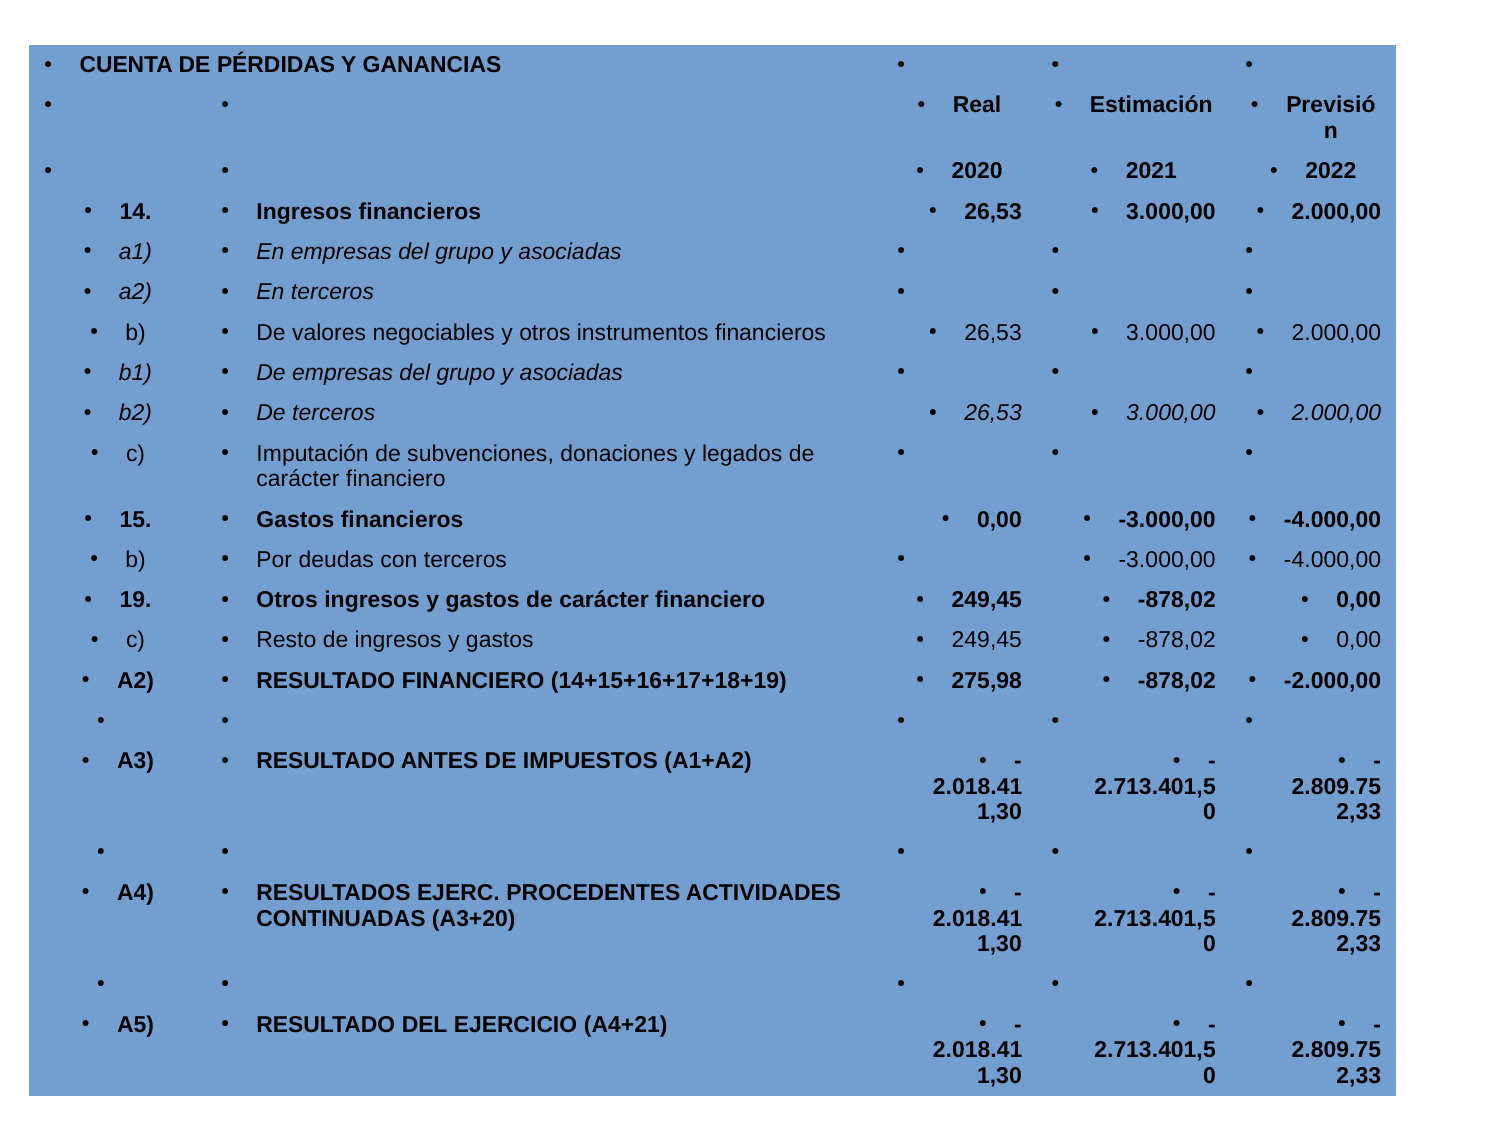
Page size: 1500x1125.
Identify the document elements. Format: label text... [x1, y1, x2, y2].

table_cell [1037, 352, 1231, 393]
table_cell b) [29, 312, 206, 352]
table_cell -2.713.401,50 [1037, 741, 1231, 832]
table_cell [1037, 832, 1231, 873]
table_cell -3.000,00 [1037, 539, 1231, 580]
table_cell 26,53 [882, 312, 1037, 352]
table_cell 2.000,00 [1231, 191, 1396, 231]
table_cell Por deudas con terceros [206, 539, 882, 580]
table_cell [29, 701, 206, 741]
table_cell 14. [29, 191, 206, 231]
table_cell [882, 539, 1037, 580]
table_cell A5) [29, 1004, 206, 1096]
table_header CUENTA DE PÉRDIDAS Y GANANCIAS [29, 45, 882, 85]
table_cell A3) [29, 741, 206, 832]
table_cell [1037, 701, 1231, 741]
table_cell 26,53 [882, 191, 1037, 231]
table_cell De valores negociables y otros instrumentos financieros [206, 312, 882, 352]
table_cell c) [29, 620, 206, 660]
table_cell [206, 151, 882, 191]
table_cell 0,00 [1231, 580, 1396, 620]
table_cell De terceros [206, 393, 882, 433]
table_cell 249,45 [882, 580, 1037, 620]
table_cell [882, 231, 1037, 272]
table_cell [29, 832, 206, 873]
table_cell [29, 151, 206, 191]
table_cell [1231, 832, 1396, 873]
table_cell [882, 352, 1037, 393]
table_header [1231, 45, 1396, 85]
table_cell Resto de ingresos y gastos [206, 620, 882, 660]
table_cell b2) [29, 393, 206, 433]
table_cell 3.000,00 [1037, 312, 1231, 352]
table_cell [206, 85, 882, 151]
table_cell 19. [29, 580, 206, 620]
table_cell [1037, 964, 1231, 1004]
table_cell [1231, 964, 1396, 1004]
table_cell 3.000,00 [1037, 191, 1231, 231]
table_cell a2) [29, 272, 206, 312]
table_cell -2.018.411,30 [882, 873, 1037, 964]
table_cell -2.713.401,50 [1037, 1004, 1231, 1096]
table_cell [882, 832, 1037, 873]
table_cell Real [882, 85, 1037, 151]
table_cell a1) [29, 231, 206, 272]
table_cell [1037, 433, 1231, 499]
table_header [882, 45, 1037, 85]
table_cell 2.000,00 [1231, 393, 1396, 433]
table_cell -2.018.411,30 [882, 741, 1037, 832]
table_cell [29, 964, 206, 1004]
table_cell [882, 964, 1037, 1004]
table_cell -3.000,00 [1037, 499, 1231, 539]
table_cell 15. [29, 499, 206, 539]
table_cell [882, 701, 1037, 741]
table_cell [1231, 231, 1396, 272]
table_cell [1037, 231, 1231, 272]
table_cell -2.809.752,33 [1231, 741, 1396, 832]
table_cell [1231, 433, 1396, 499]
table_cell Previsión [1231, 85, 1396, 151]
table_cell 2020 [882, 151, 1037, 191]
table_cell 26,53 [882, 393, 1037, 433]
table_cell 3.000,00 [1037, 393, 1231, 433]
table_cell b1) [29, 352, 206, 393]
table_cell Otros ingresos y gastos de carácter financiero [206, 580, 882, 620]
table_cell 249,45 [882, 620, 1037, 660]
table_cell c) [29, 433, 206, 499]
table_cell A2) [29, 660, 206, 701]
table_cell -2.713.401,50 [1037, 873, 1231, 964]
table_cell En terceros [206, 272, 882, 312]
table_cell RESULTADO FINANCIERO (14+15+16+17+18+19) [206, 660, 882, 701]
table_cell [882, 272, 1037, 312]
table_cell [1231, 272, 1396, 312]
table_cell [1231, 352, 1396, 393]
table_cell -2.809.752,33 [1231, 1004, 1396, 1096]
table_cell [1037, 272, 1231, 312]
table_cell 2021 [1037, 151, 1231, 191]
table_cell De empresas del grupo y asociadas [206, 352, 882, 393]
table_cell -4.000,00 [1231, 499, 1396, 539]
table_cell 0,00 [882, 499, 1037, 539]
table_cell Imputación de subvenciones, donaciones y legados de carácter financiero [206, 433, 882, 499]
table_cell b) [29, 539, 206, 580]
table_cell Estimación [1037, 85, 1231, 151]
table_cell -2.809.752,33 [1231, 873, 1396, 964]
table_cell -878,02 [1037, 620, 1231, 660]
table_cell -2.018.411,30 [882, 1004, 1037, 1096]
table_cell [206, 964, 882, 1004]
table_cell 2.000,00 [1231, 312, 1396, 352]
table_cell 275,98 [882, 660, 1037, 701]
table_cell 2022 [1231, 151, 1396, 191]
table_cell [29, 85, 206, 151]
table_cell 0,00 [1231, 620, 1396, 660]
table_cell A4) [29, 873, 206, 964]
table_cell [206, 832, 882, 873]
table_cell -878,02 [1037, 580, 1231, 620]
table_cell [1231, 701, 1396, 741]
table_cell -2.000,00 [1231, 660, 1396, 701]
table_cell -878,02 [1037, 660, 1231, 701]
table_cell RESULTADOS EJERC. PROCEDENTES ACTIVIDADES CONTINUADAS (A3+20) [206, 873, 882, 964]
table_header [1037, 45, 1231, 85]
table_cell Ingresos financieros [206, 191, 882, 231]
table_cell -4.000,00 [1231, 539, 1396, 580]
table_cell Gastos financieros [206, 499, 882, 539]
table_cell En empresas del grupo y asociadas [206, 231, 882, 272]
table_cell RESULTADO DEL EJERCICIO (A4+21) [206, 1004, 882, 1096]
table_cell [882, 433, 1037, 499]
table_cell RESULTADO ANTES DE IMPUESTOS (A1+A2) [206, 741, 882, 832]
table_cell [206, 701, 882, 741]
